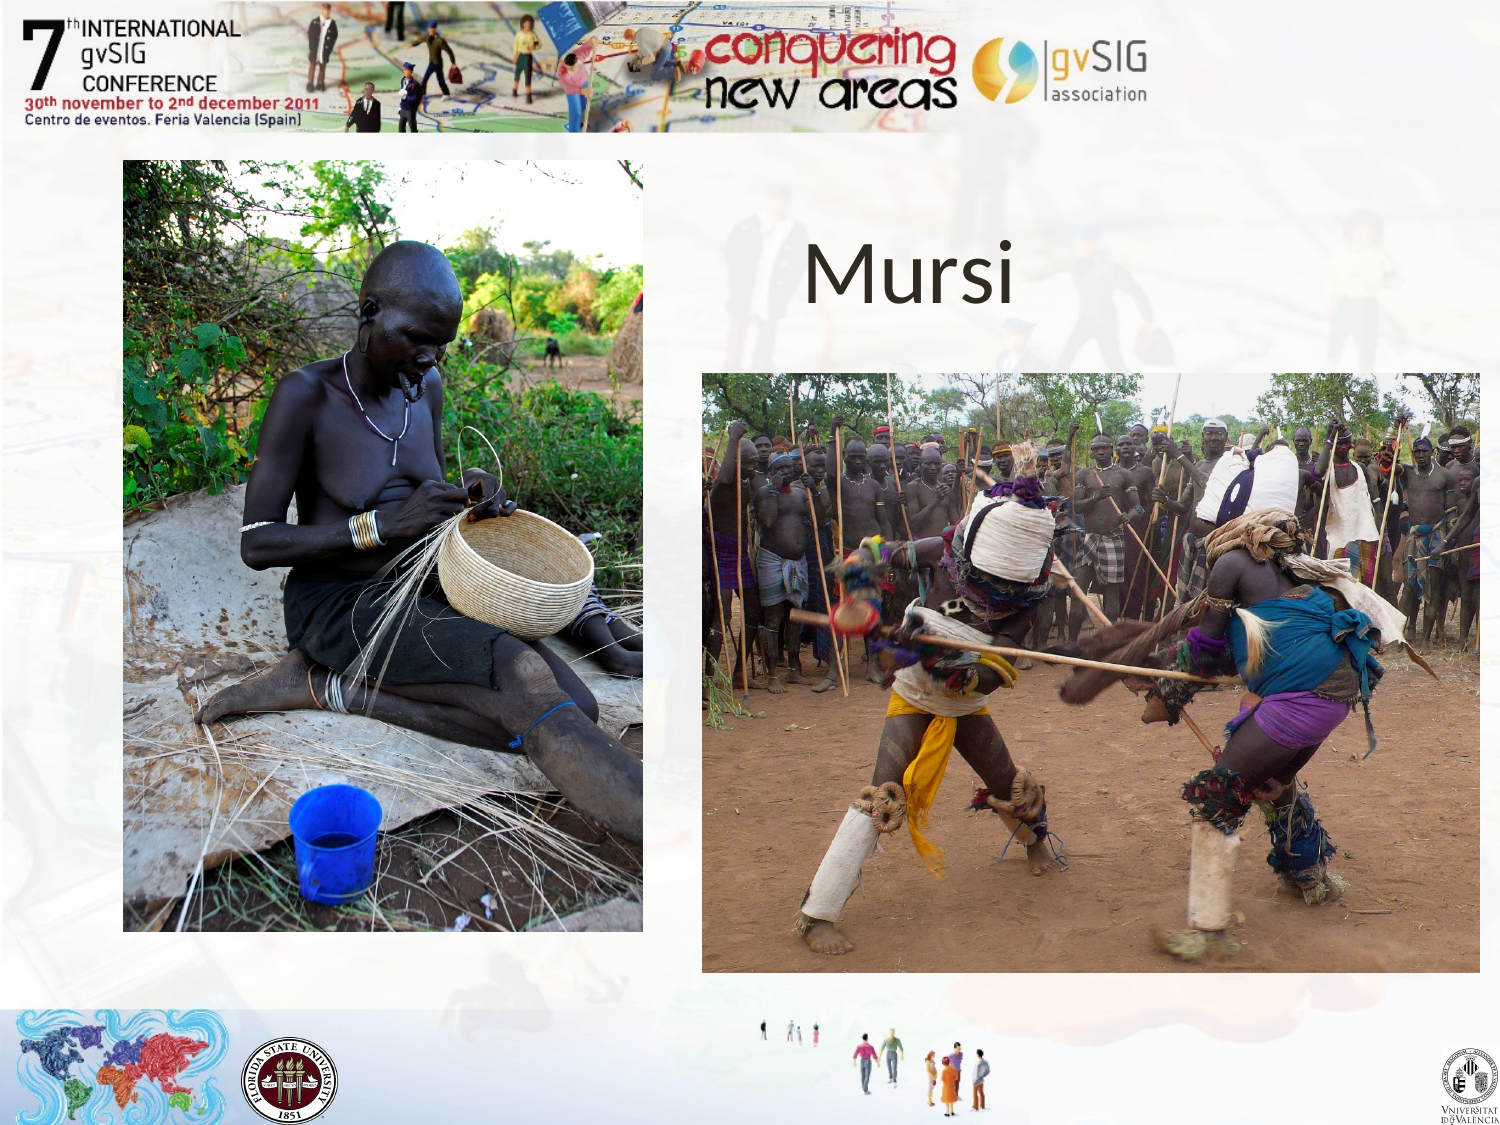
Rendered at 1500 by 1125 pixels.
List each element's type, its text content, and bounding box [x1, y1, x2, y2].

picture [0, 0, 1500, 1125]
title Mursi [318, 203, 1500, 329]
